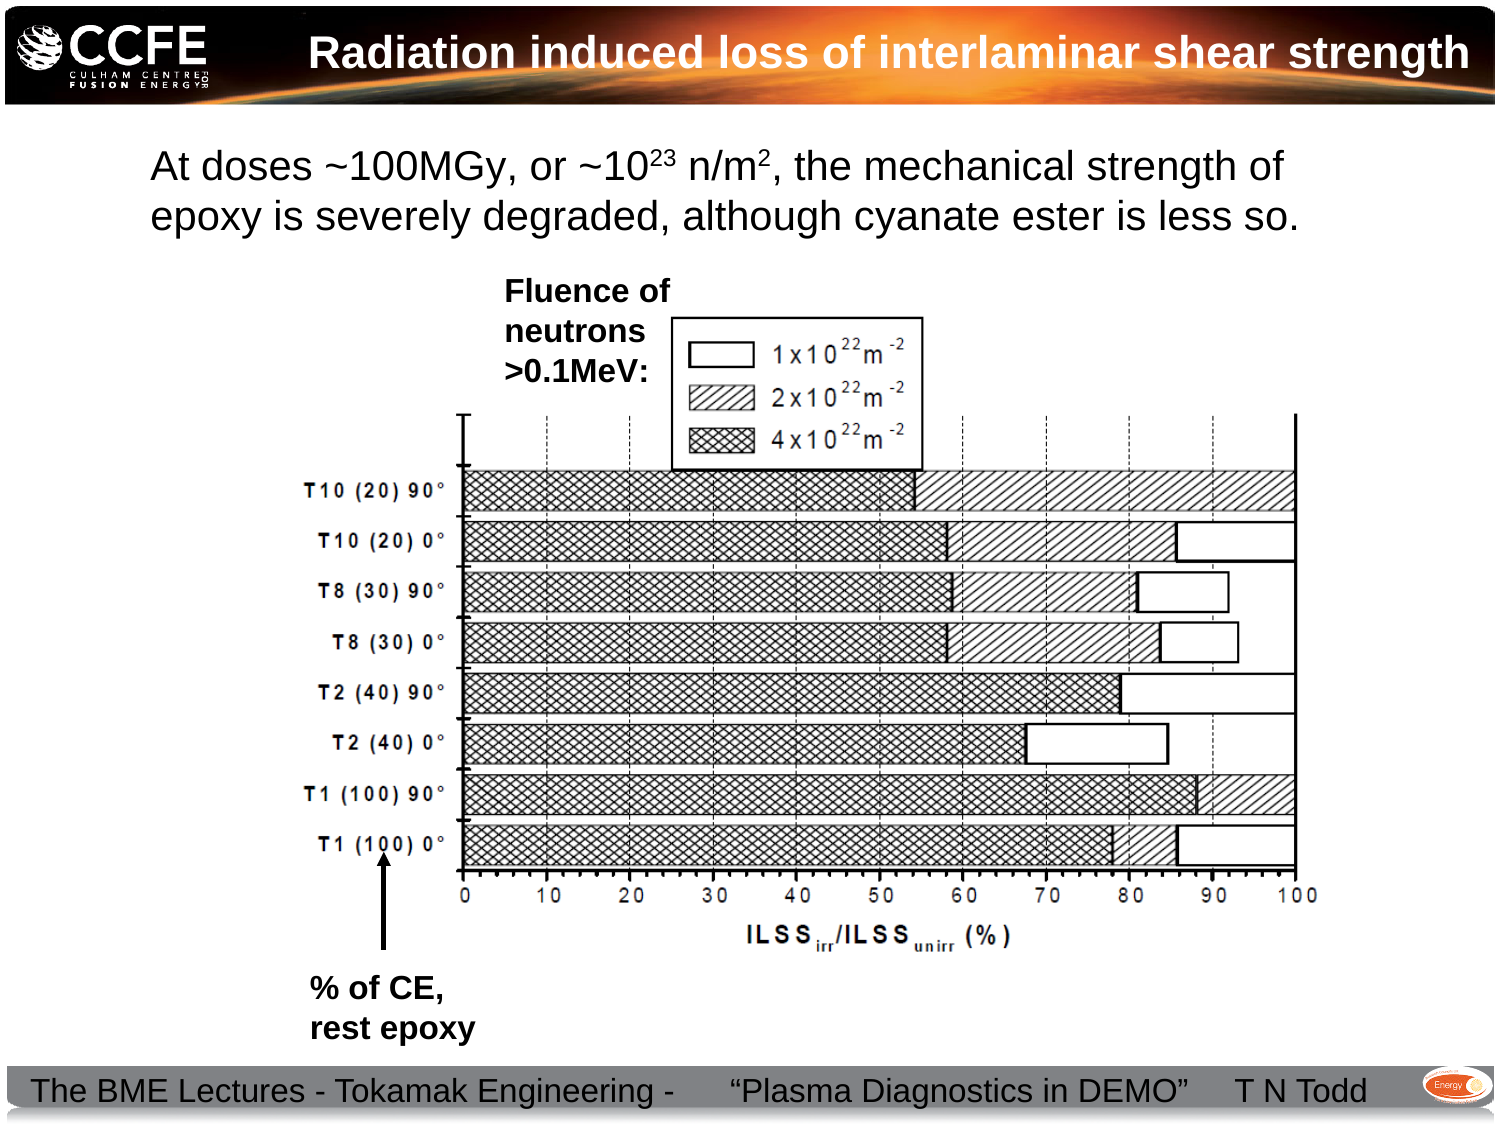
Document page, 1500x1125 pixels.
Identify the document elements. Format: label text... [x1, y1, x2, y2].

picture [295, 311, 1322, 961]
picture [5, 6, 275, 105]
text_box % of CE, rest epoxy [294, 958, 507, 1041]
text_box Radiation induced loss of interlaminar shear strength [275, 0, 1487, 108]
picture [7, 1066, 1494, 1125]
picture [1487, 6, 1495, 105]
text_box Fluence of neutrons >0.1MeV: [489, 258, 702, 400]
text_box At doses ~100MGy, or ~1023 n/m2, the mechanical strength of epoxy is severely degraded, although cyanate ester is less so. [135, 130, 1400, 238]
